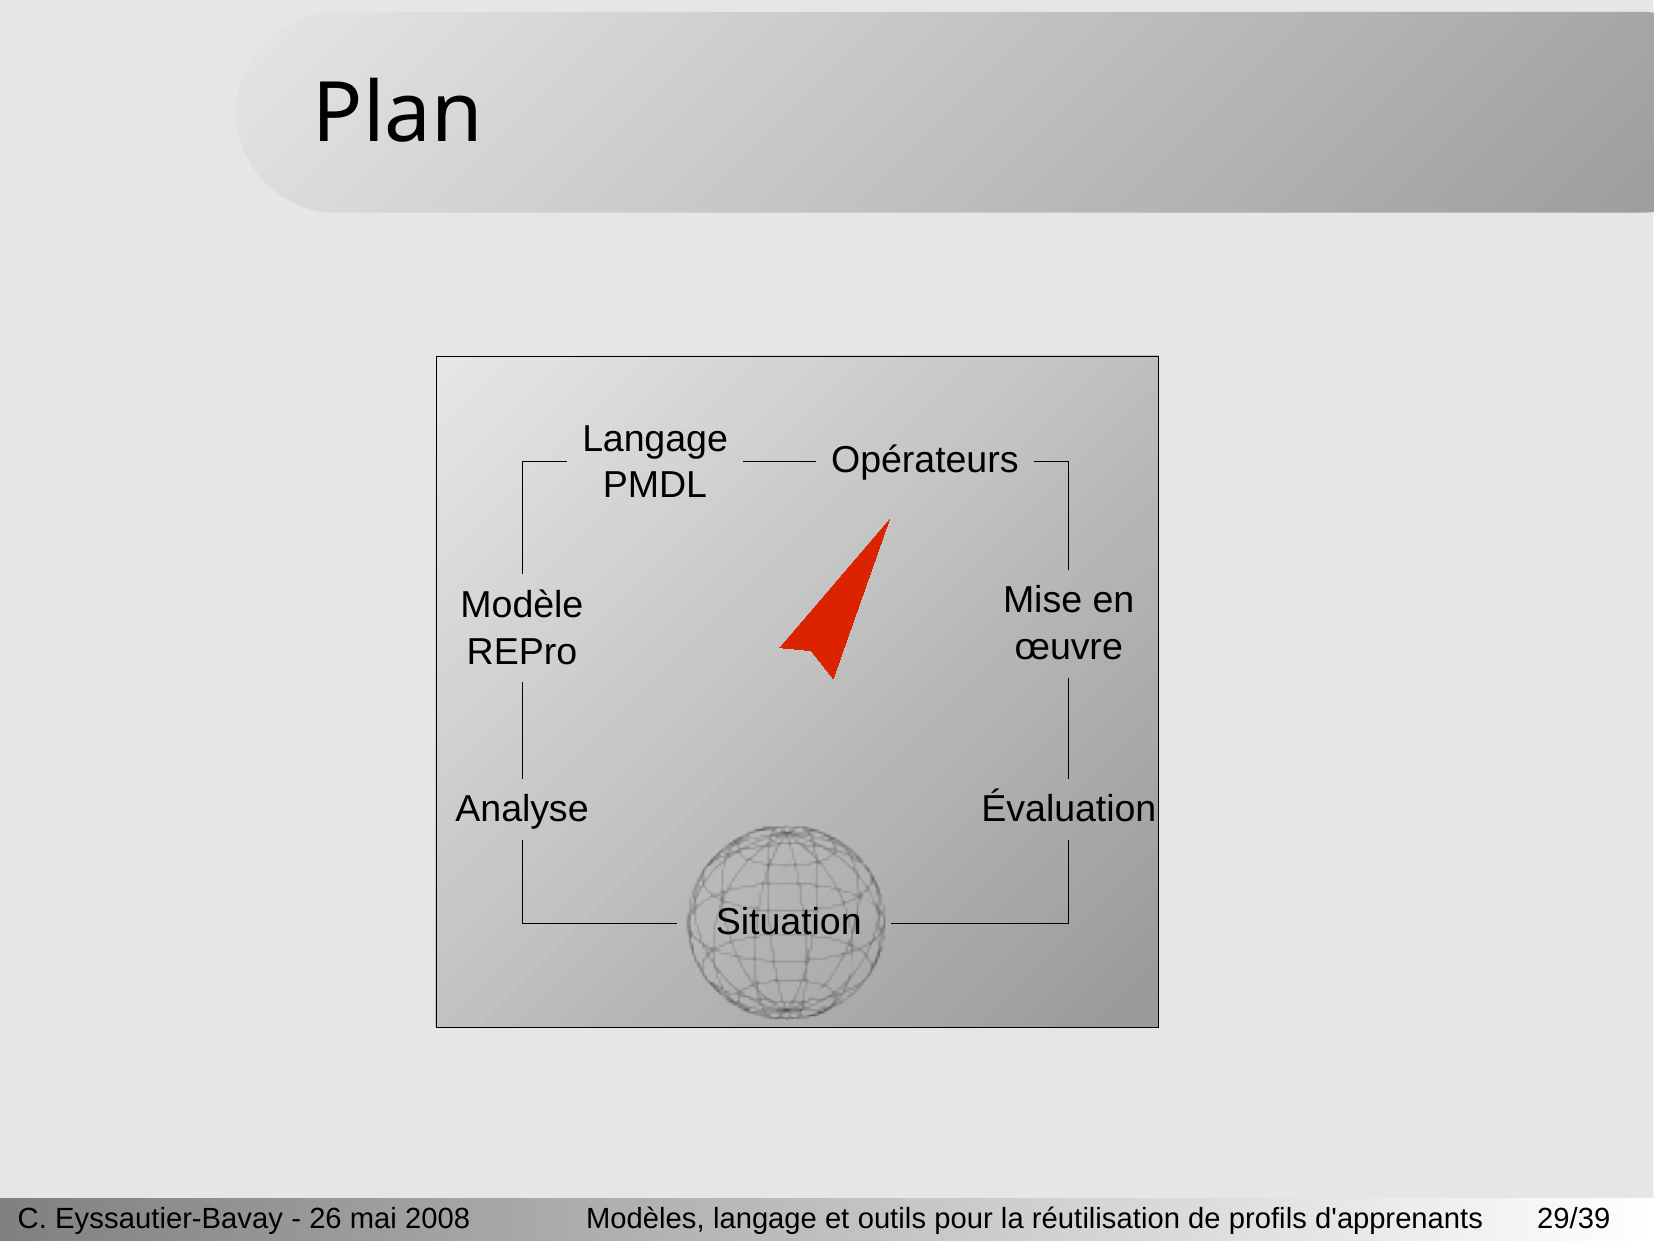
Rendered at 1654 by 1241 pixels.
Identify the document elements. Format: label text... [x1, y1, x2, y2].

title Plan [312, 5, 1654, 214]
chart [415, 351, 1169, 1046]
text_box [779, 519, 890, 679]
